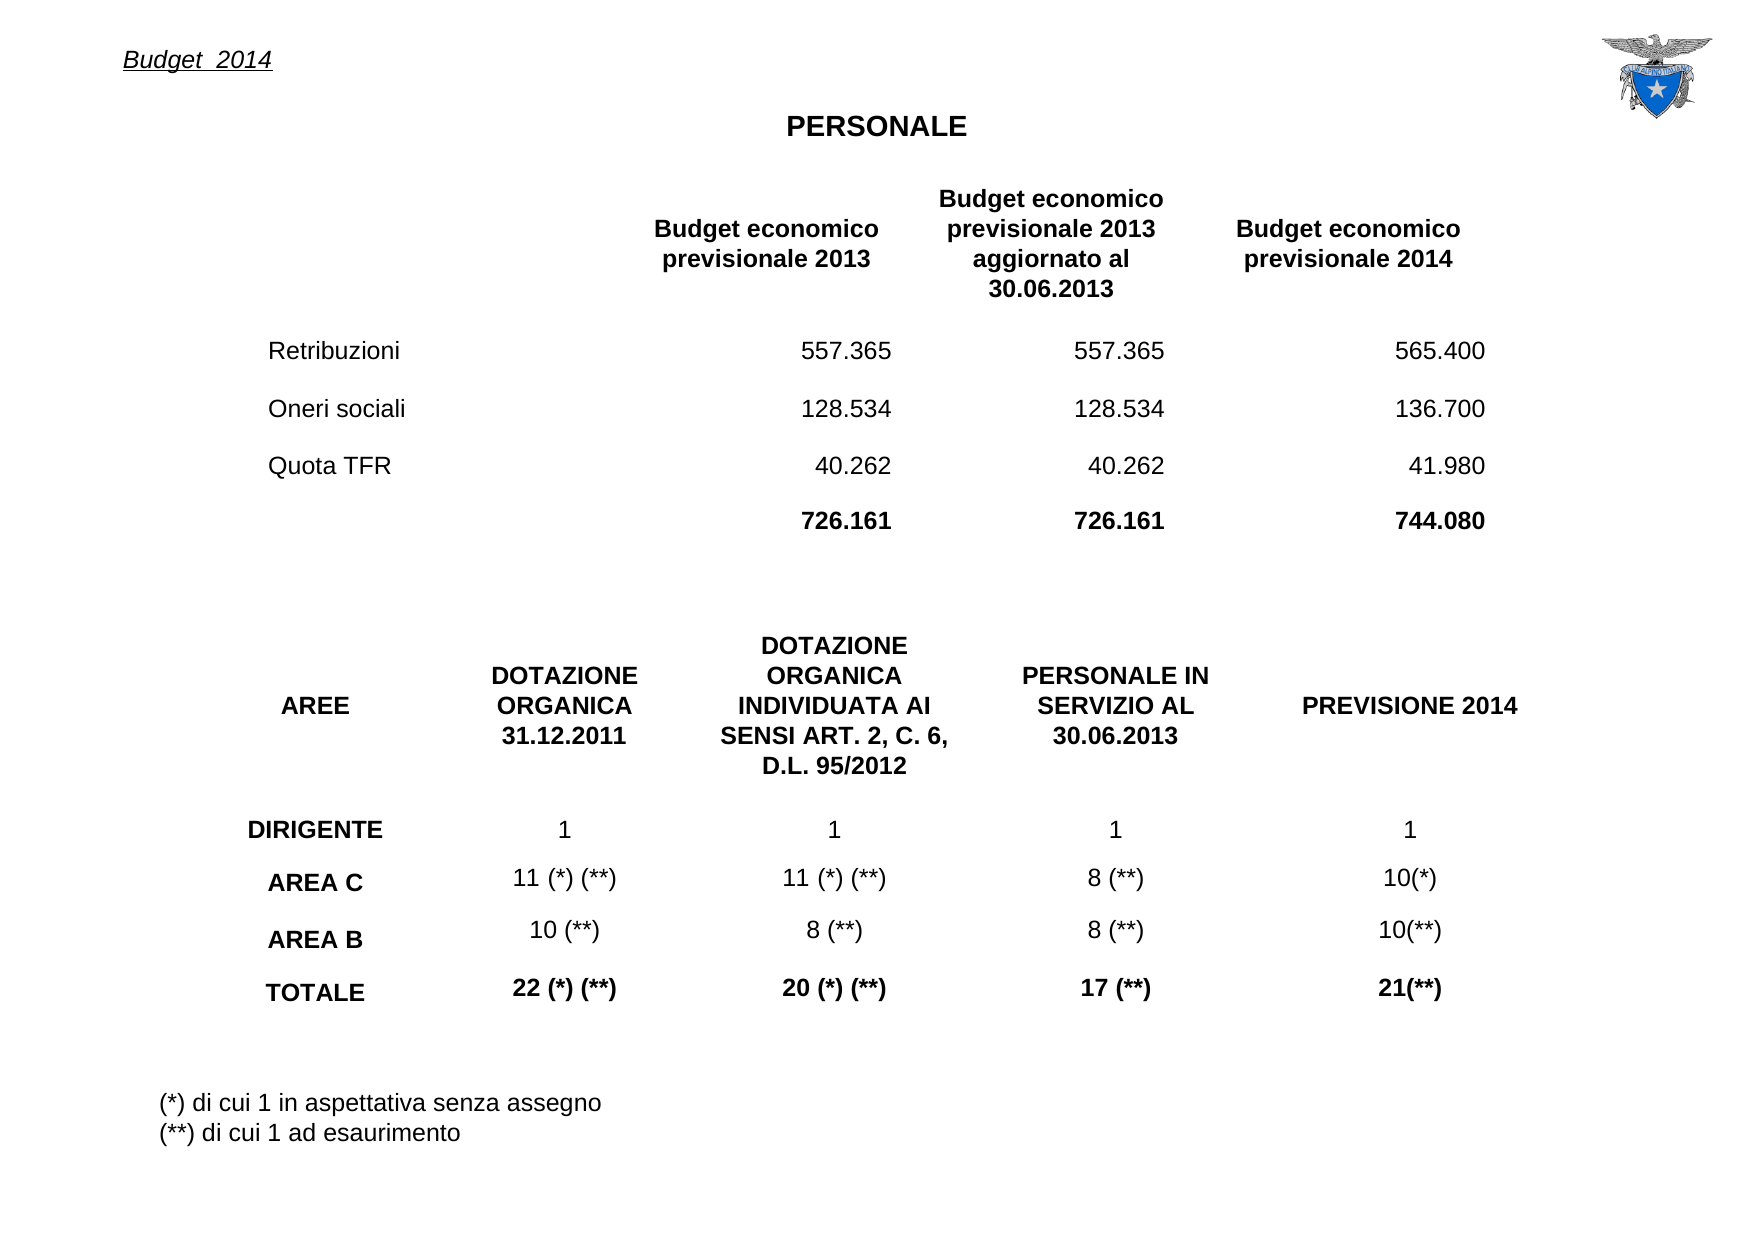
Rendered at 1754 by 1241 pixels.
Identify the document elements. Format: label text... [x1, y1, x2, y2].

table_cell 11 (*) (**) [693, 853, 976, 905]
table_cell 40.262 [613, 438, 909, 491]
table_cell Budget economico previsionale 2013 aggiornato al 30.06.2013 [909, 161, 1182, 323]
table_cell 10 (**) [437, 905, 693, 962]
table_cell 744.080 [1182, 491, 1503, 548]
table_cell 40.262 [909, 438, 1182, 491]
table_cell 1 [693, 800, 976, 853]
table_cell 11 (*) (**) [437, 853, 693, 905]
picture [1597, 29, 1718, 128]
table_header PREVISIONE 2014 [1256, 608, 1565, 800]
table_cell Oneri sociali [251, 376, 613, 438]
table_cell AREA B [195, 905, 437, 962]
table_cell 128.534 [613, 376, 909, 438]
table_header PERSONALE [251, 89, 1503, 161]
table_cell Budget economico previsionale 2013 [613, 161, 909, 323]
table_cell 8 (**) [976, 905, 1256, 962]
table_header PERSONALE IN SERVIZIO AL 30.06.2013 [976, 608, 1256, 800]
table_cell 17 (**) [976, 962, 1256, 1015]
text_box (*) di cui 1 in aspettativa senza assegno (**) di cui 1 ad esaurimento [144, 1078, 842, 1154]
table_cell 136.700 [1182, 376, 1503, 438]
table_cell 8 (**) [976, 853, 1256, 905]
table_cell [251, 161, 613, 323]
table_cell 41.980 [1182, 438, 1503, 491]
table_cell [251, 491, 613, 548]
table_cell Budget economico previsionale 2014 [1182, 161, 1503, 323]
table_cell 10(*) [1256, 853, 1565, 905]
table_cell 20 (*) (**) [693, 962, 976, 1015]
table_cell TOTALE [195, 962, 437, 1015]
table_cell 10(**) [1256, 905, 1565, 962]
table_cell Retribuzioni [251, 323, 613, 376]
table_cell DIRIGENTE [195, 800, 437, 853]
table_cell 1 [437, 800, 693, 853]
table_cell 1 [1256, 800, 1565, 853]
table_cell 726.161 [613, 491, 909, 548]
table_cell AREA C [195, 853, 437, 905]
table_cell 557.365 [613, 323, 909, 376]
table_header DOTAZIONE ORGANICA INDIVIDUATA AI SENSI ART. 2, C. 6, D.L. 95/2012 [693, 608, 976, 800]
table_cell 128.534 [909, 376, 1182, 438]
table_header AREE [195, 608, 437, 800]
table_cell 726.161 [909, 491, 1182, 548]
table_cell 21(**) [1256, 962, 1565, 1015]
text_box Budget 2014 [50, 35, 346, 81]
table_cell Quota TFR [251, 438, 613, 491]
table_cell 557.365 [909, 323, 1182, 376]
table_header DOTAZIONE ORGANICA 31.12.2011 [437, 608, 693, 800]
table_cell 565.400 [1182, 323, 1503, 376]
table_cell 22 (*) (**) [437, 962, 693, 1015]
table_cell 1 [976, 800, 1256, 853]
table_cell 8 (**) [693, 905, 976, 962]
